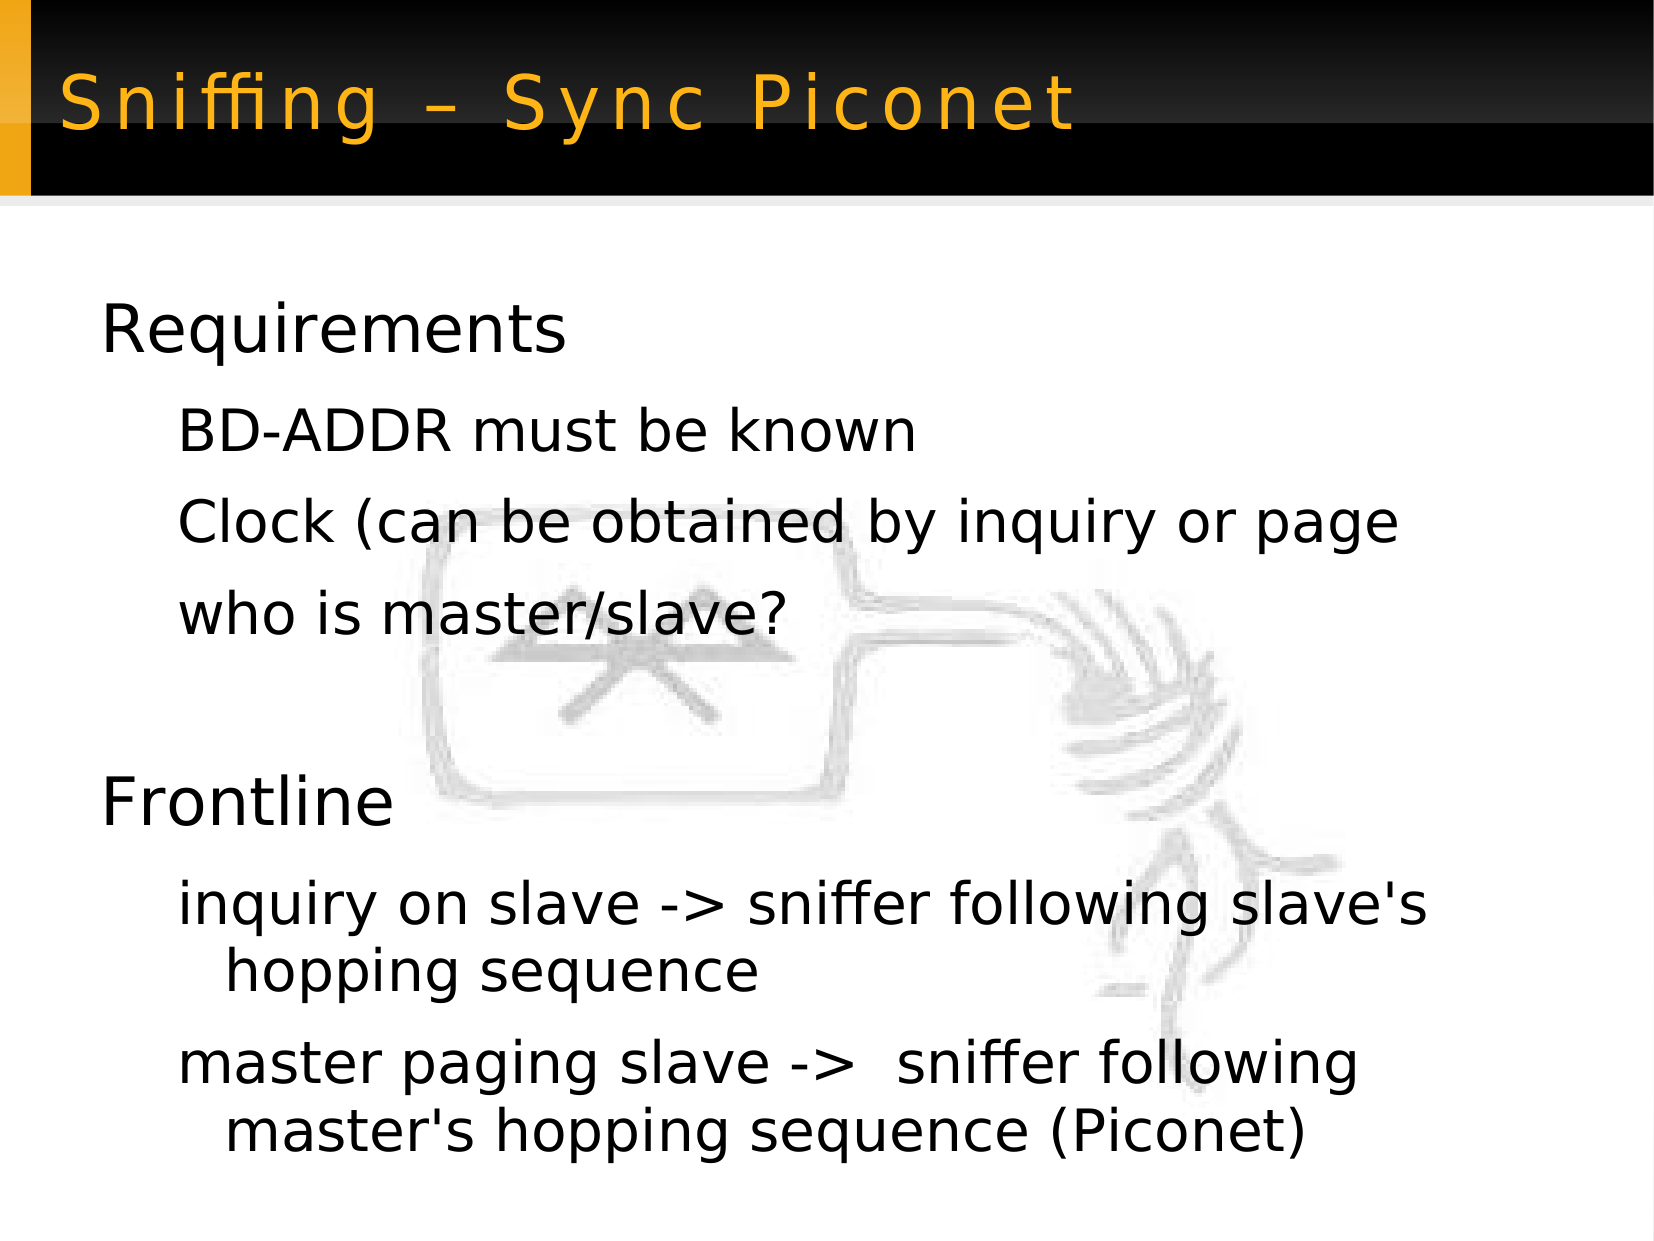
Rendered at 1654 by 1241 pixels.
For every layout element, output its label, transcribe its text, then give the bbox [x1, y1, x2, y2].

picture [0, 0, 1654, 1241]
title Sniffing – Sync Piconet [59, 36, 1595, 171]
list Requirements BD-ADDR must be known Clock (can be obtained by inquiry or page who is master/slave? Frontline inquiry on slave -> sniffer following slave's hopping sequence master paging slave -> sniffer following master's hopping sequence (Piconet) [82, 290, 1571, 1165]
